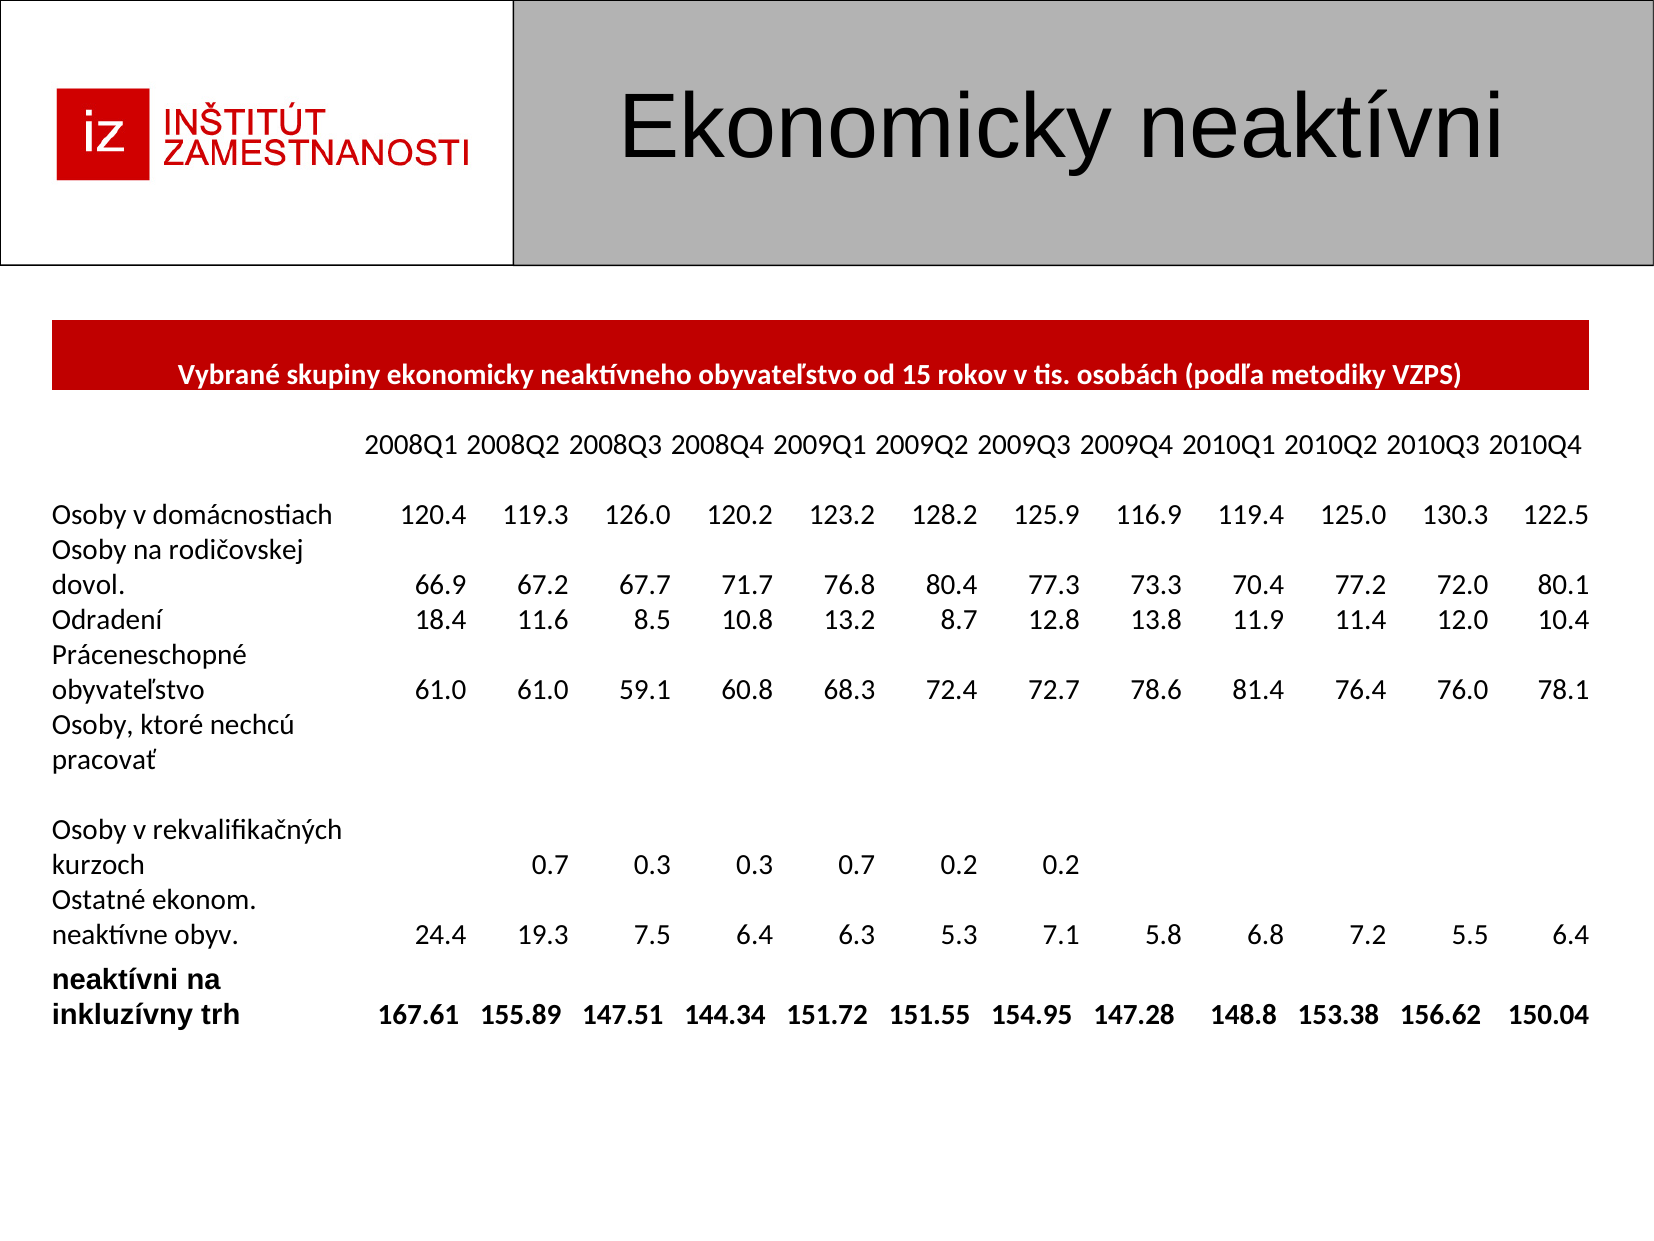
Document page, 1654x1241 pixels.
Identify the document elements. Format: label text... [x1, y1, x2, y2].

table_cell 5.8 [1080, 880, 1182, 950]
table_cell 122.5 [1489, 460, 1589, 530]
table_cell 0.2 [875, 775, 978, 880]
table_cell 67.2 [466, 530, 569, 600]
table_cell 0.3 [569, 775, 671, 880]
table_cell 2010Q4 [1489, 390, 1589, 460]
table_cell [1080, 705, 1182, 775]
table_cell 80.1 [1489, 530, 1589, 600]
table_cell 130.3 [1386, 460, 1489, 530]
table_cell Odradení [55, 612, 67, 627]
table_cell 71.7 [671, 530, 773, 600]
table_cell 128.2 [875, 460, 978, 530]
table_cell 76.0 [1386, 635, 1489, 705]
table_cell 0.7 [773, 775, 875, 880]
table_cell 2008Q1 [364, 390, 466, 460]
table_cell [1386, 705, 1489, 775]
table_cell Osoby v rekvalifikačných kurzoch [52, 775, 364, 880]
table_cell 116.9 [1080, 460, 1182, 530]
table_cell 167.61 [364, 950, 466, 1030]
table_cell 10.8 [671, 600, 773, 635]
table_cell 72.0 [1386, 530, 1489, 600]
table_cell neaktívni na inkluzívny trh [52, 950, 364, 1030]
table_cell 6.4 [671, 880, 773, 950]
table_cell 148.8 [1182, 950, 1284, 1030]
table_cell 144.34 [671, 950, 773, 1030]
table_cell 2008Q3 [569, 390, 671, 460]
picture [5, 7, 512, 256]
table_cell 66.9 [364, 530, 466, 600]
table_cell [1489, 775, 1589, 880]
table_cell [773, 705, 875, 775]
table_cell 119.3 [466, 460, 569, 530]
table_cell 72.7 [978, 635, 1080, 705]
table_cell 2010Q1 [1182, 390, 1284, 460]
table_cell 2008Q2 [466, 390, 569, 460]
title Ekonomicky neaktívni [560, 29, 1565, 236]
table_cell 78.6 [1080, 635, 1182, 705]
table_cell [52, 390, 364, 460]
table_cell [364, 775, 466, 880]
table_cell Osoby v domácnostiach [52, 460, 364, 530]
table_cell 2009Q1 [773, 390, 875, 460]
table_cell 0.7 [466, 775, 569, 880]
table_cell 11.9 [1182, 600, 1284, 635]
table_cell 77.2 [1284, 530, 1386, 600]
table_cell 19.3 [466, 880, 569, 950]
table_cell 125.9 [978, 460, 1080, 530]
table_cell [1489, 705, 1589, 775]
table_cell 2009Q2 [875, 390, 978, 460]
table_cell 6.4 [1489, 880, 1589, 950]
table_header Vybrané skupiny ekonomicky neaktívneho obyvateľstvo od 15 rokov v tis. osobách (podľa metodiky VZPS) [52, 320, 1589, 390]
table_cell 2009Q3 [978, 390, 1080, 460]
table_cell 70.4 [1182, 530, 1284, 600]
table_cell 151.72 [773, 950, 875, 1030]
table_cell 12.8 [978, 600, 1080, 635]
table_cell 0.3 [671, 775, 773, 880]
table_cell 12.0 [1386, 600, 1489, 635]
table_cell 2010Q3 [1386, 390, 1489, 460]
table_cell 6.3 [773, 880, 875, 950]
table_cell 150.04 [1489, 950, 1589, 1030]
table_cell 7.2 [1284, 880, 1386, 950]
table_cell 120.4 [364, 460, 466, 530]
table_cell 154.95 [978, 950, 1080, 1030]
table_cell 76.4 [1284, 635, 1386, 705]
table_cell [875, 705, 978, 775]
table_cell 6.8 [1182, 880, 1284, 950]
table_cell Osoby, ktoré nechcú pracovať [52, 705, 364, 775]
table_cell 123.2 [773, 460, 875, 530]
table_cell 120.2 [671, 460, 773, 530]
table_cell 153.38 [1284, 950, 1386, 1030]
table_cell 0.2 [978, 775, 1080, 880]
table_cell 68.3 [773, 635, 875, 705]
table_cell 60.8 [671, 635, 773, 705]
table_cell 8.5 [569, 600, 671, 635]
table_cell 13.8 [1080, 600, 1182, 635]
table_cell 59.1 [569, 635, 671, 705]
table_cell 67.7 [569, 530, 671, 600]
table_cell 72.4 [875, 635, 978, 705]
table_cell [466, 705, 569, 775]
table_cell 11.4 [1284, 600, 1386, 635]
table_cell 5.5 [1386, 880, 1489, 950]
table_cell 61.0 [466, 635, 569, 705]
table_cell 7.5 [569, 880, 671, 950]
table_cell 24.4 [364, 880, 466, 950]
table_cell 76.8 [773, 530, 875, 600]
table_cell Práceneschopné obyvateľstvo [52, 635, 364, 705]
table_cell [569, 705, 671, 775]
table_cell Ostatné ekonom. neaktívne obyv. [52, 880, 364, 950]
table_cell 5.3 [875, 880, 978, 950]
table_cell 11.6 [466, 600, 569, 635]
table_cell [1182, 775, 1284, 880]
table_cell 78.1 [1489, 635, 1589, 705]
table_cell 80.4 [875, 530, 978, 600]
table_cell 10.4 [1489, 600, 1589, 635]
table_cell 119.4 [1182, 460, 1284, 530]
table_cell [978, 705, 1080, 775]
table_cell 7.1 [978, 880, 1080, 950]
table_cell [1182, 705, 1284, 775]
table_cell 125.0 [1284, 460, 1386, 530]
table_cell Odradení [52, 600, 364, 635]
table_cell 61.0 [364, 635, 466, 705]
table_cell 155.89 [466, 950, 569, 1030]
table_cell 81.4 [1182, 635, 1284, 705]
table_cell 147.51 [569, 950, 671, 1030]
table_cell 147.28 [1080, 950, 1182, 1030]
table_cell 126.0 [569, 460, 671, 530]
table_cell 13.2 [773, 600, 875, 635]
table_cell [671, 705, 773, 775]
table_cell 8.7 [875, 600, 978, 635]
table_cell 73.3 [1080, 530, 1182, 600]
table_cell [1386, 775, 1489, 880]
table_cell [1080, 775, 1182, 880]
table_cell 77.3 [978, 530, 1080, 600]
table_cell 2010Q2 [1284, 390, 1386, 460]
table_cell 18.4 [364, 600, 466, 635]
table_cell 156.62 [1386, 950, 1489, 1030]
table_cell Osoby na rodičovskej dovol. [52, 530, 364, 600]
table_cell [1284, 705, 1386, 775]
table_cell 2008Q4 [671, 390, 773, 460]
table_cell 151.55 [875, 950, 978, 1030]
table_cell 2009Q4 [1080, 390, 1182, 460]
table_cell [364, 705, 466, 775]
table_cell [1284, 775, 1386, 880]
